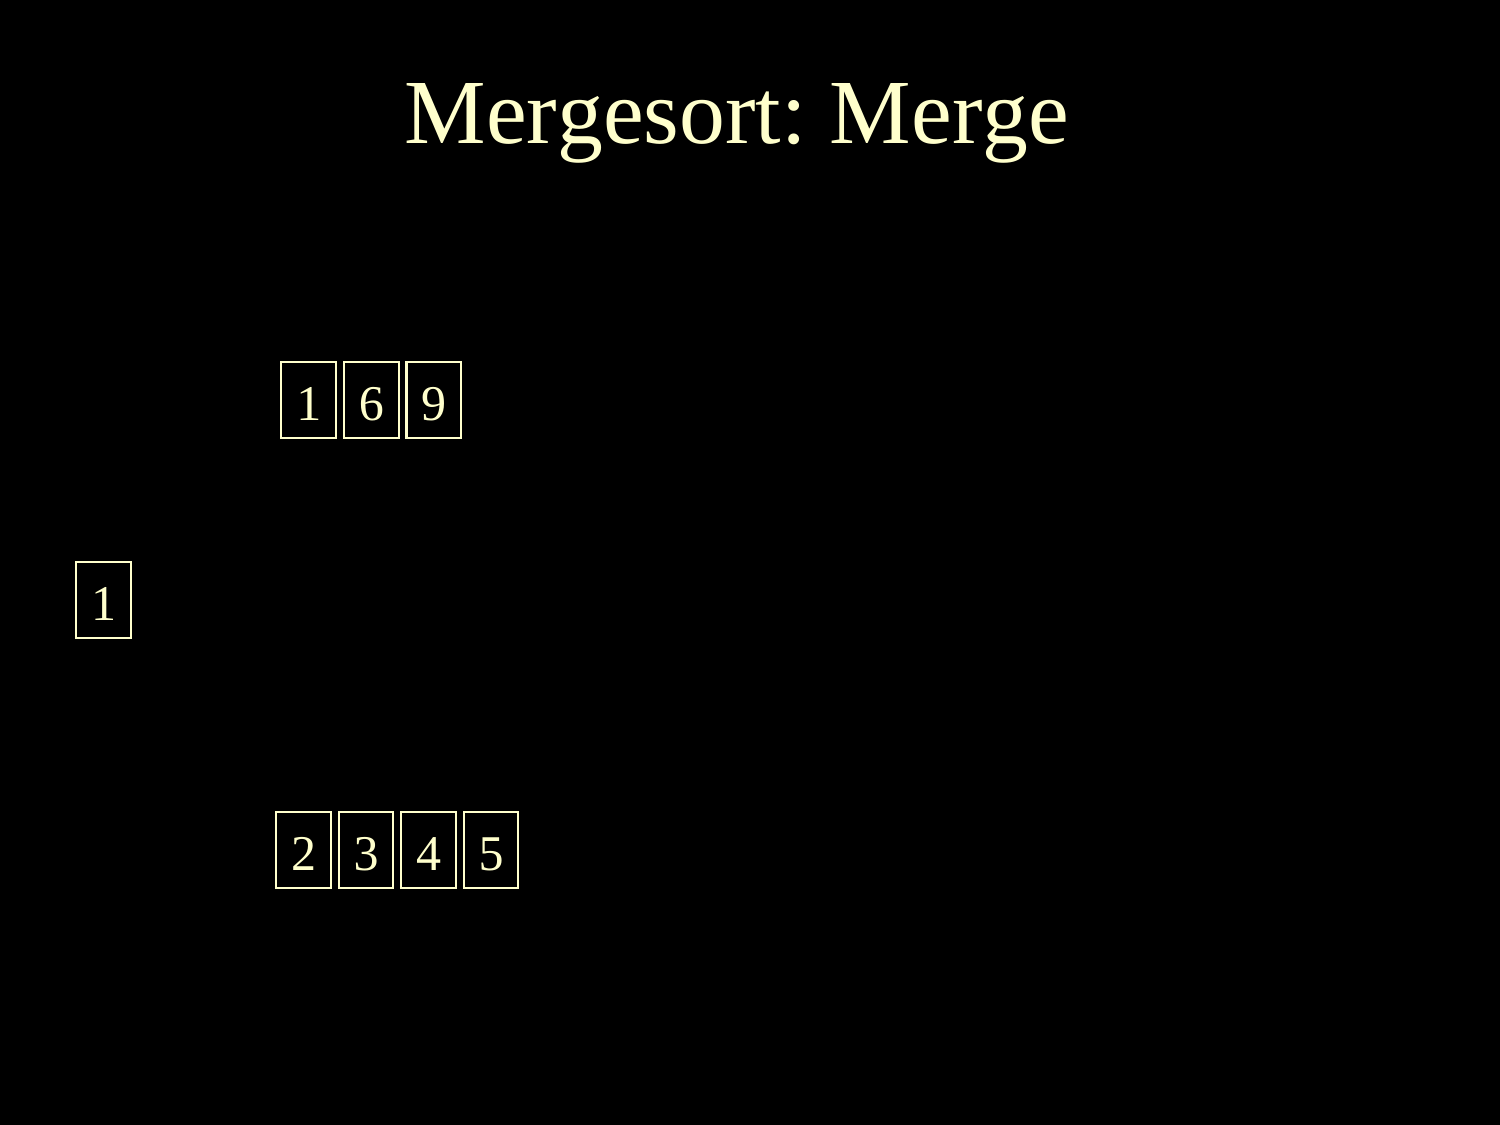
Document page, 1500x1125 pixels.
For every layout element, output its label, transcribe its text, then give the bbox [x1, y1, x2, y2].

text_box 6 [343, 362, 399, 438]
title Mergesort: Merge [8, 50, 1467, 176]
text_box 4 [401, 812, 456, 888]
text_box 3 [338, 812, 394, 888]
text_box 1 [76, 562, 131, 638]
text_box 2 [276, 812, 331, 888]
text_box 1 [281, 362, 337, 438]
text_box 5 [463, 812, 519, 888]
text_box 9 [406, 362, 462, 438]
